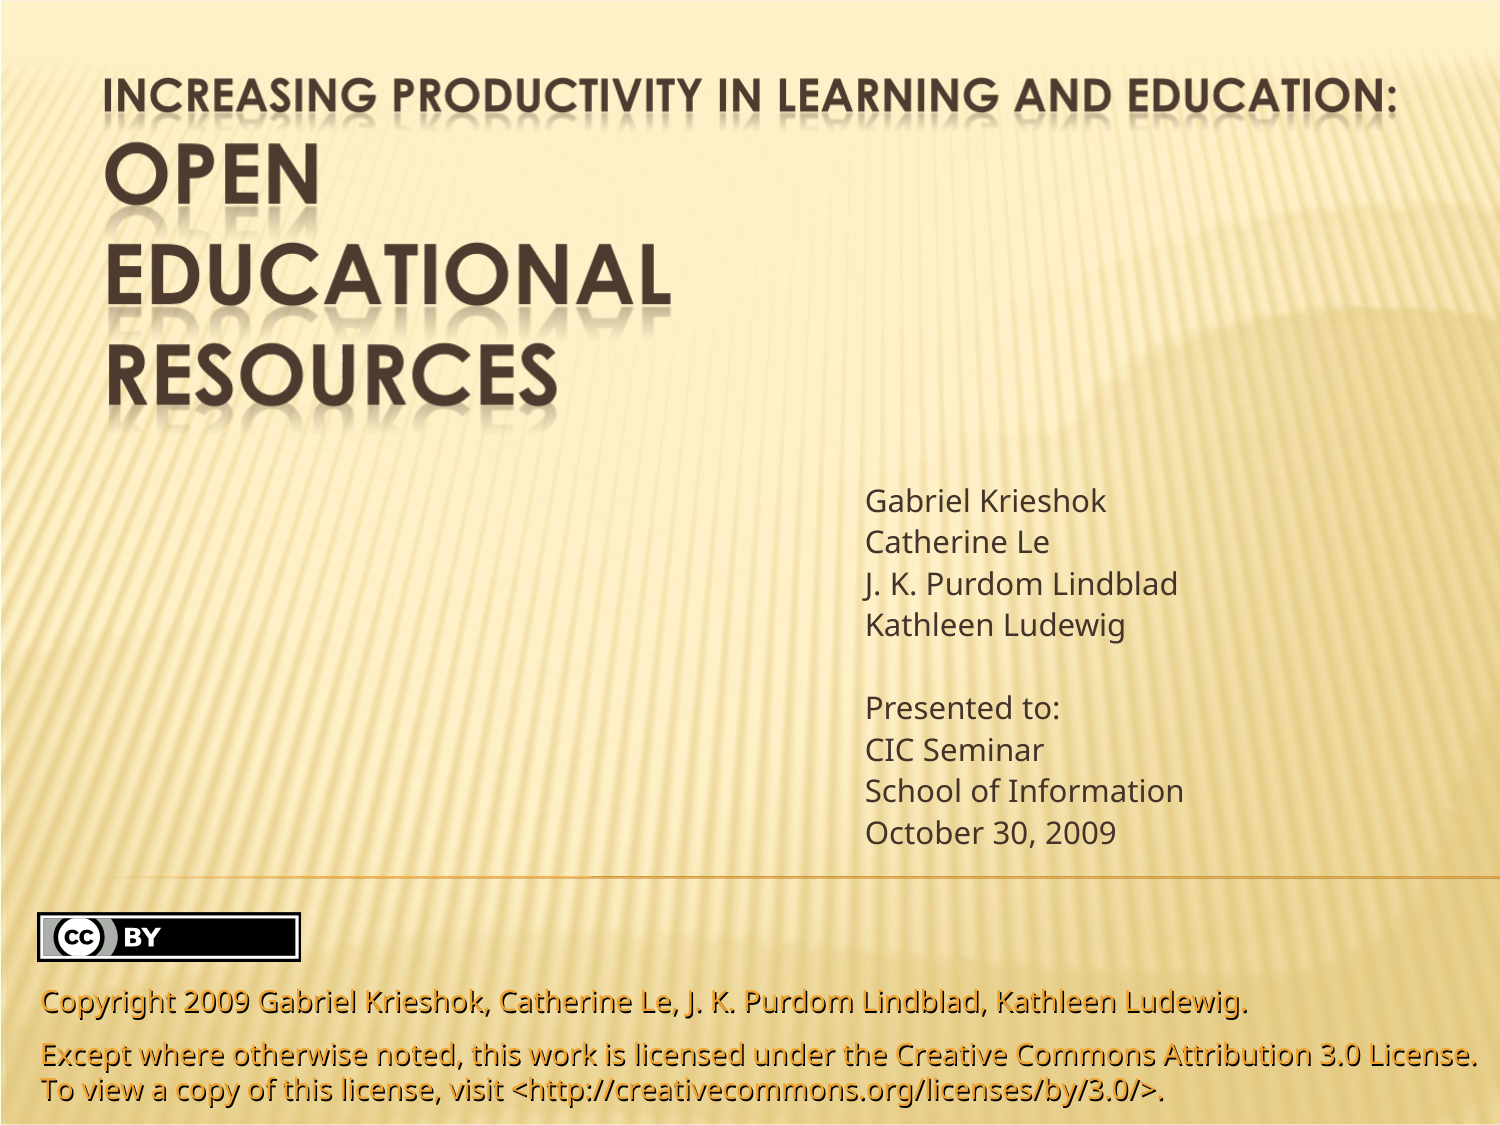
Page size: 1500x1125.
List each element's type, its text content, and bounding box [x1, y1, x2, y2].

text_box Copyright 2009 Gabriel Krieshok, Catherine Le, J. K. Purdom Lindblad, Kathleen Ludewig. Except where otherwise noted, this work is licensed under the Creative Commons Attribution 3.0 License. To view a copy of this license, visit <http://creativecommons.org/licenses/by/3.0/>. [24, 974, 1500, 1114]
picture [0, 0, 1500, 1125]
text_box [86, 58, 1452, 479]
text_box Gabriel Krieshok Catherine Le J. K. Purdom Lindblad Kathleen Ludewig Presented to: CIC Seminar School of Information October 30, 2009 [699, 353, 1450, 901]
